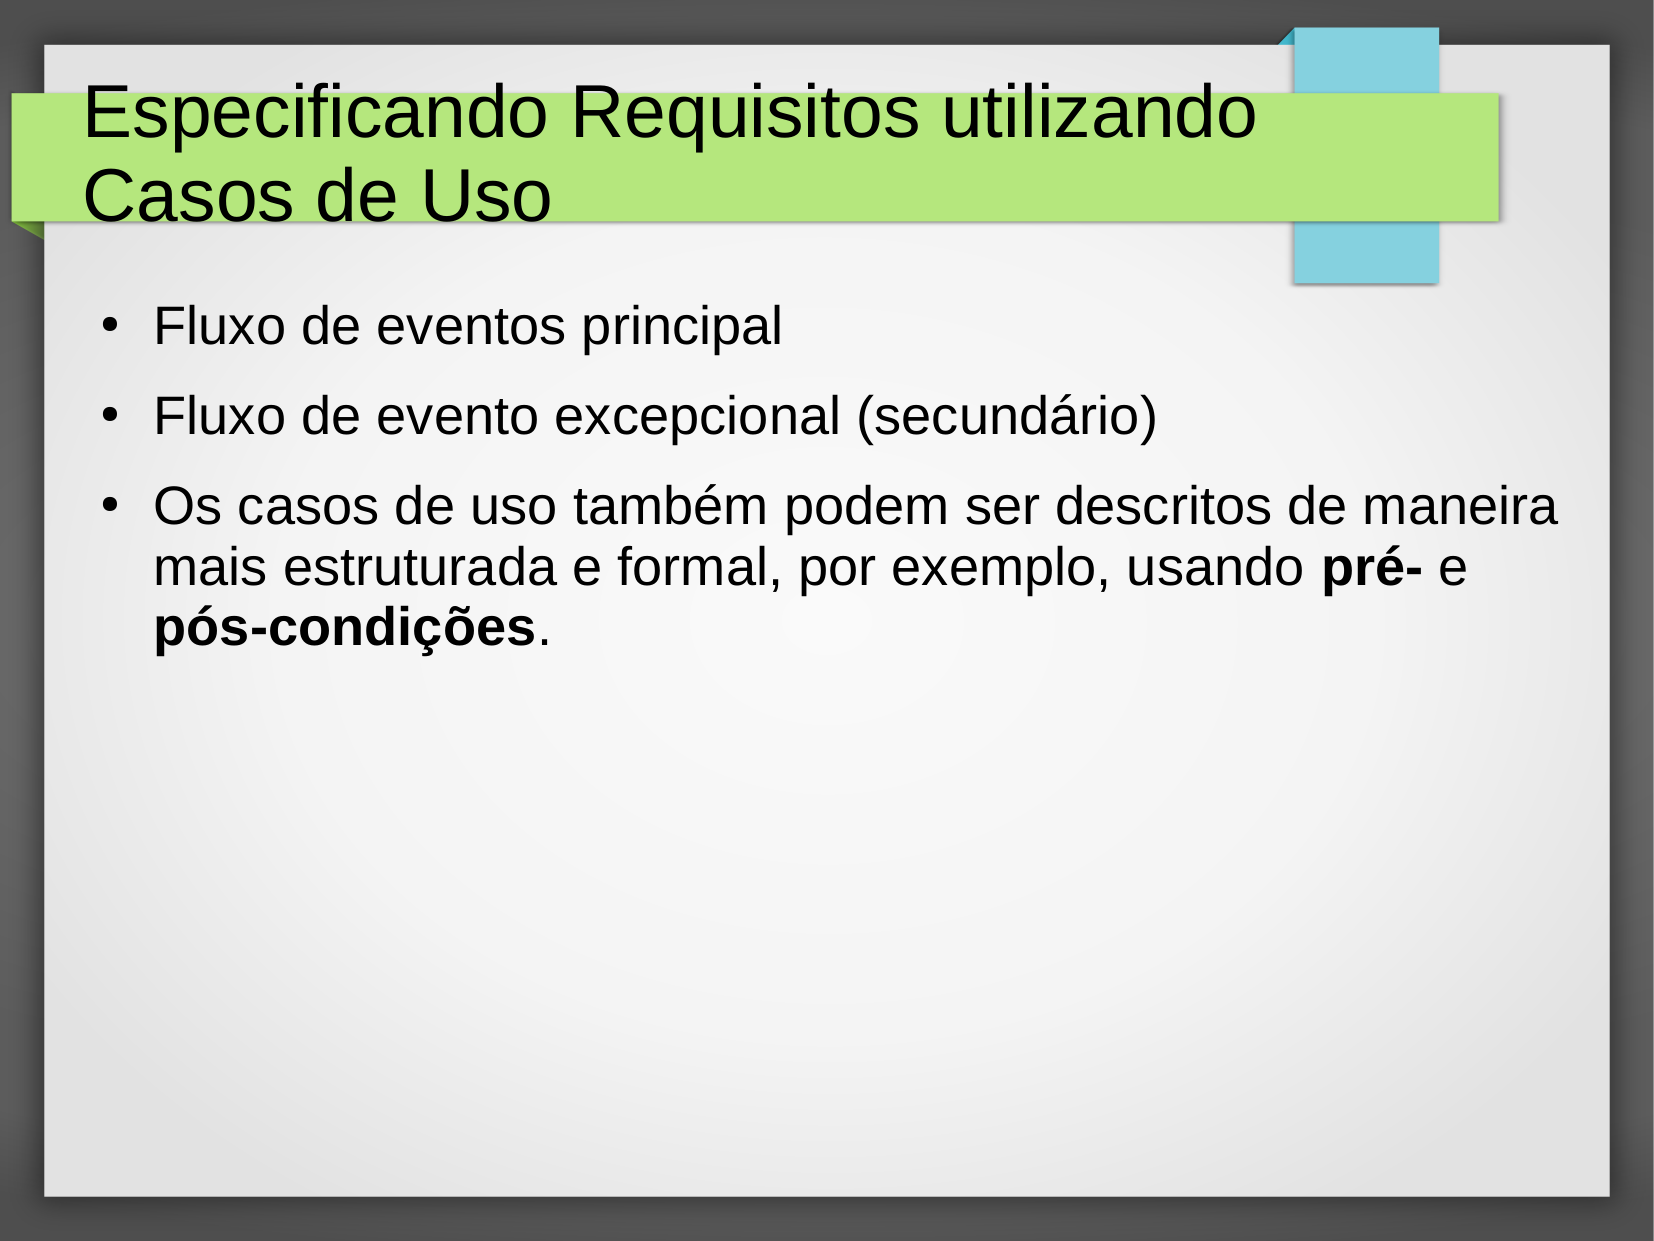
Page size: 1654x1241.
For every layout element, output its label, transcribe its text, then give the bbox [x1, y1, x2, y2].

picture [0, 0, 1654, 1241]
list Fluxo de eventos principal Fluxo de evento excepcional (secundário) Os casos de uso também podem ser descritos de maneira mais estruturada e formal, por exemplo, usando pré- e pós-condições. [82, 295, 1571, 1015]
title Especificando Requisitos utilizando Casos de Uso [82, 69, 1264, 238]
